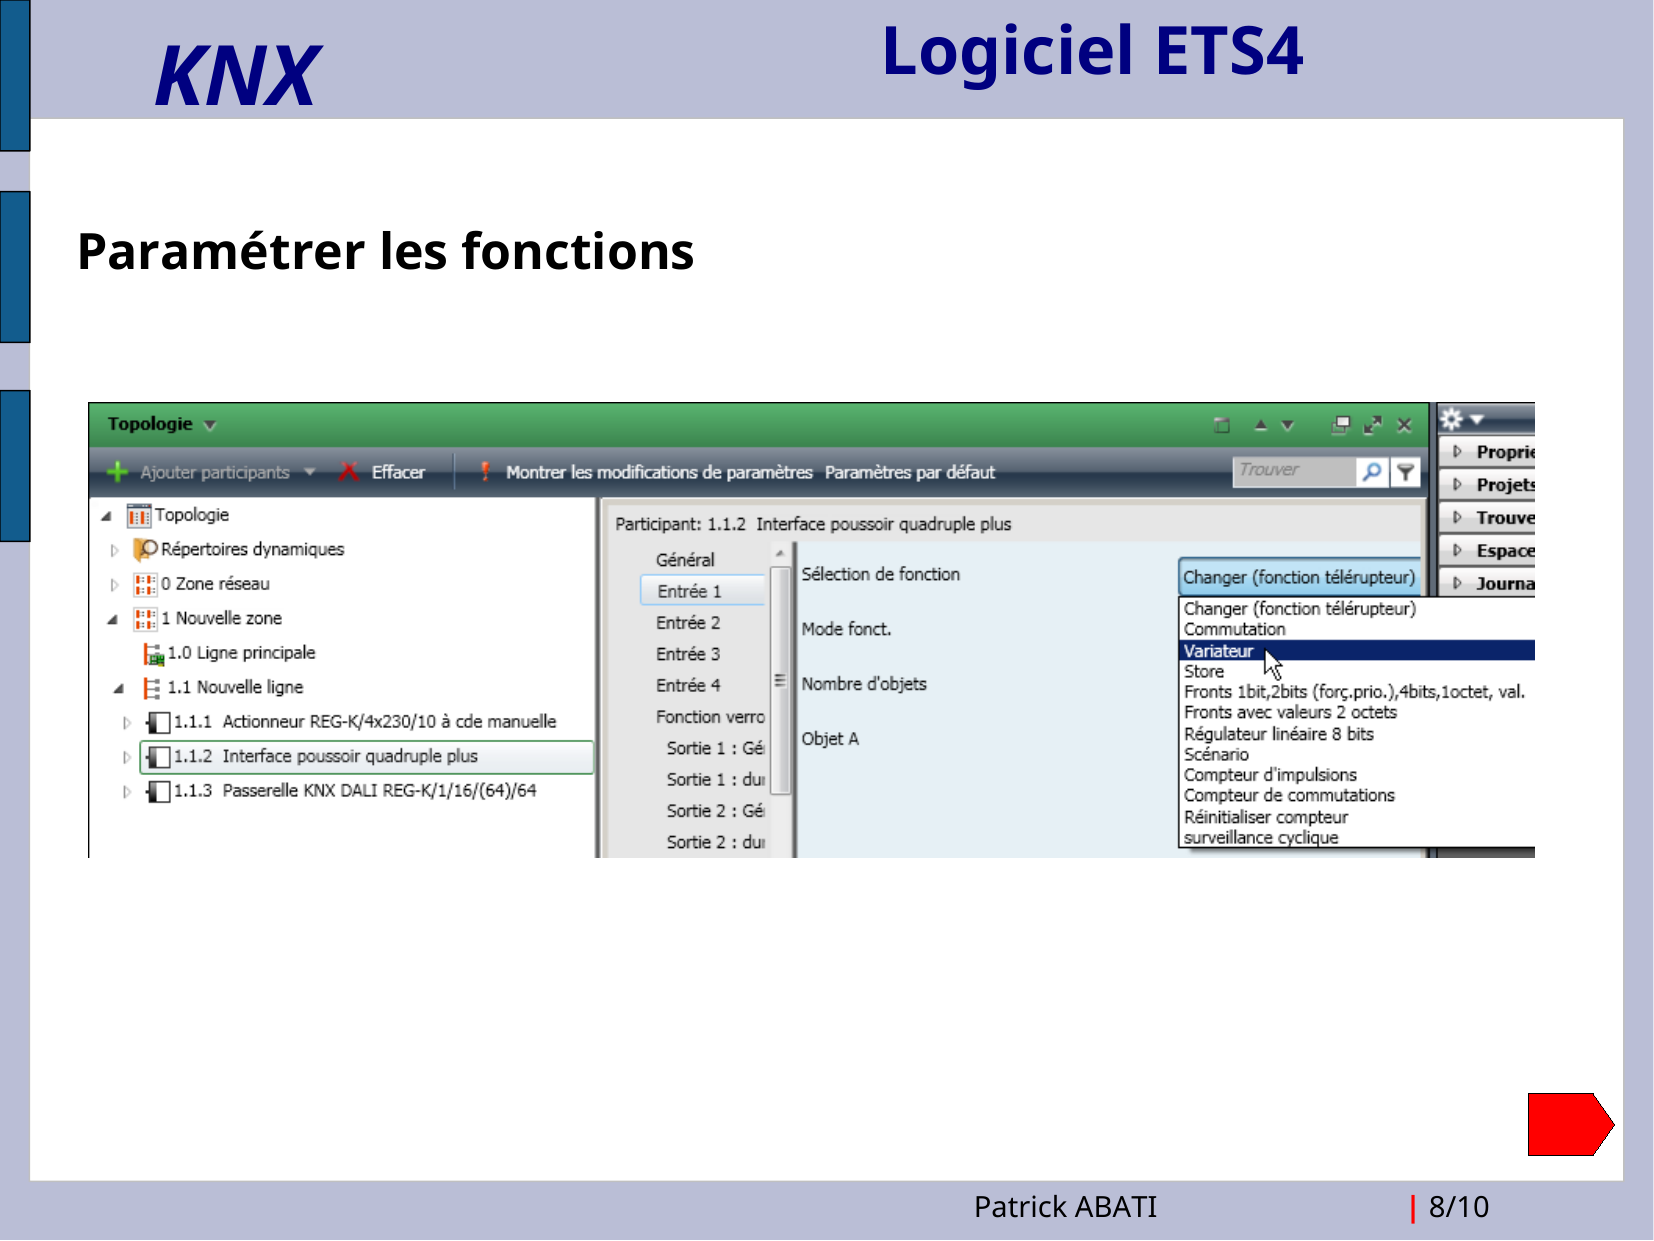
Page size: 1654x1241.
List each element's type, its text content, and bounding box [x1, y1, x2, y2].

text_box Paramétrer les fonctions [61, 217, 1621, 289]
picture [88, 402, 1535, 858]
text_box [1528, 1093, 1615, 1156]
